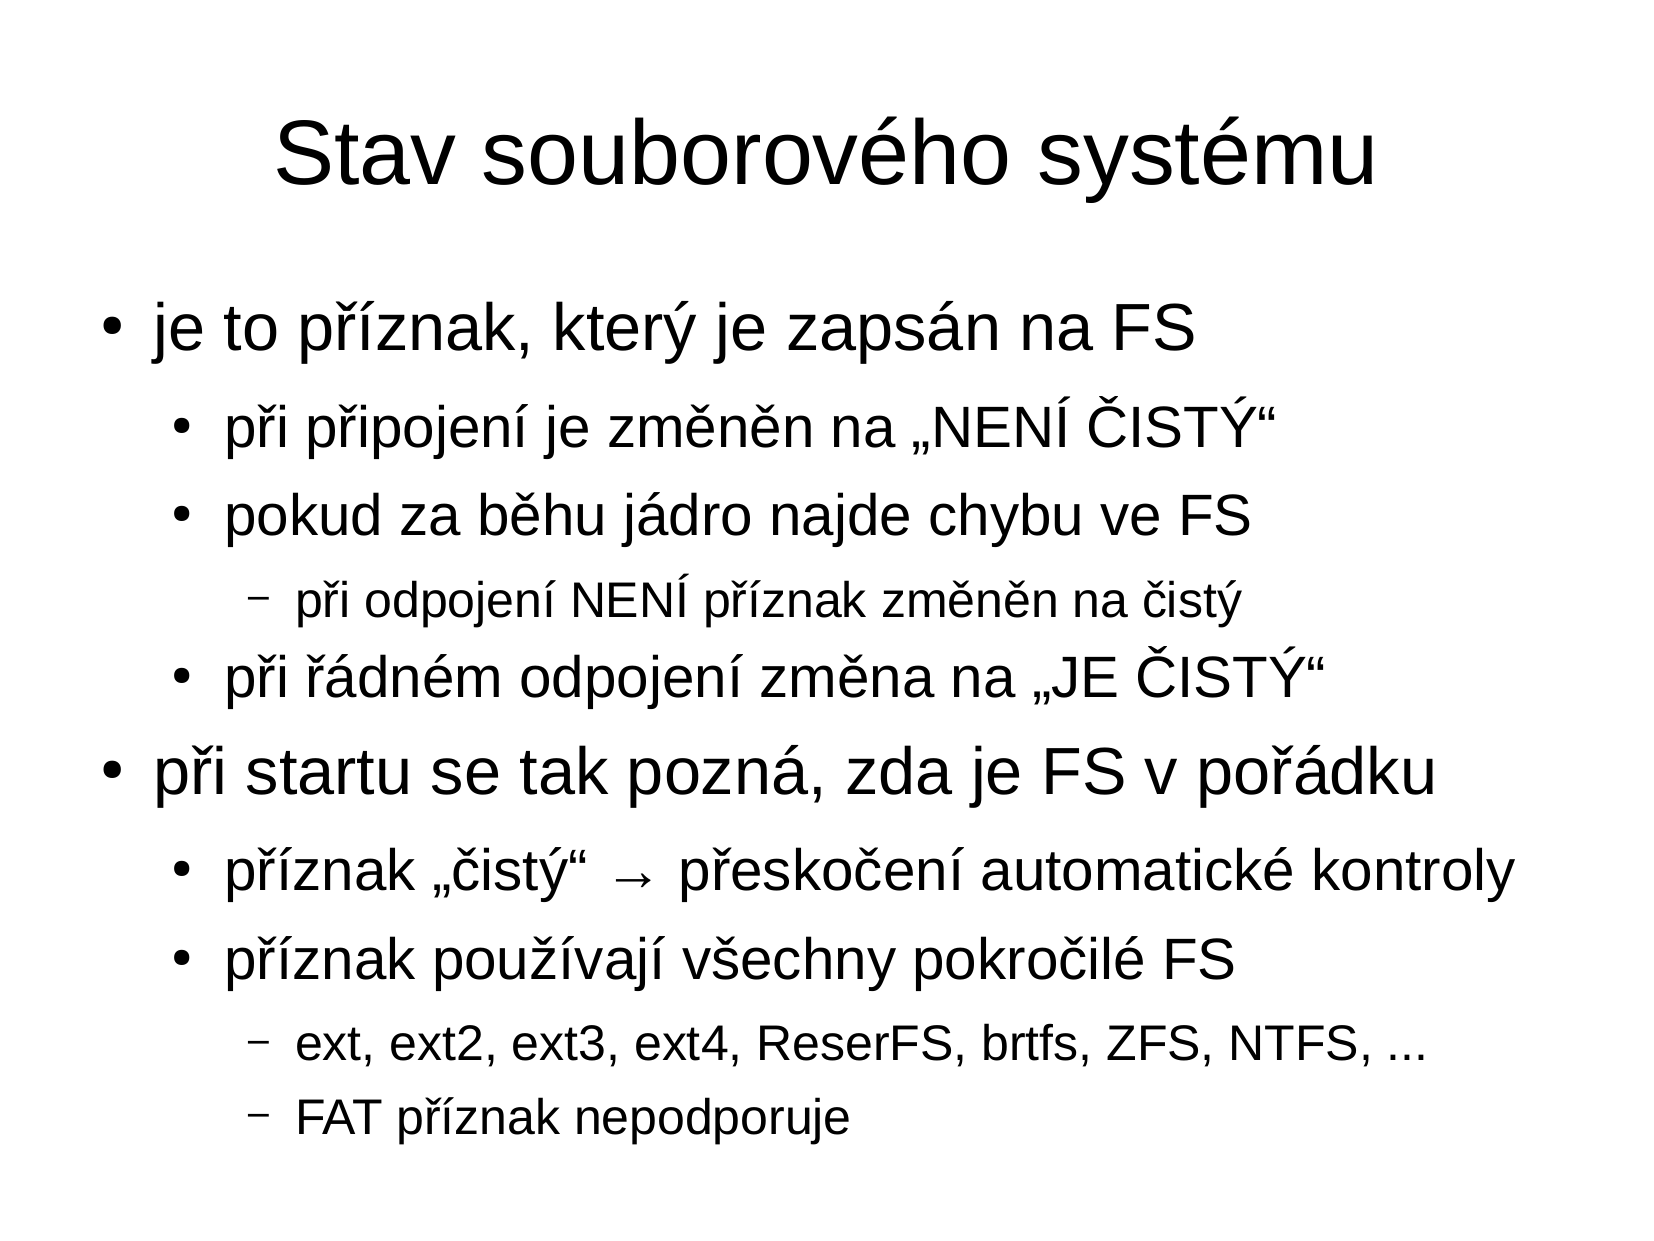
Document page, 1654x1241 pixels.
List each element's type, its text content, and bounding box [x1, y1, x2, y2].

list je to příznak, který je zapsán na FS při připojení je změněn na „NENÍ ČISTÝ“ pokud za běhu jádro najde chybu ve FS při odpojení NENÍ příznak změněn na čistý při řádném odpojení změna na „JE ČISTÝ“ při startu se tak pozná, zda je FS v pořádku příznak „čistý“ → přeskočení automatické kontroly příznak používají všechny pokročilé FS ext, ext2, ext3, ext4, ReserFS, brtfs, ZFS, NTFS, ... FAT příznak nepodporuje [82, 290, 1571, 1205]
title Stav souborového systému [82, 49, 1571, 257]
